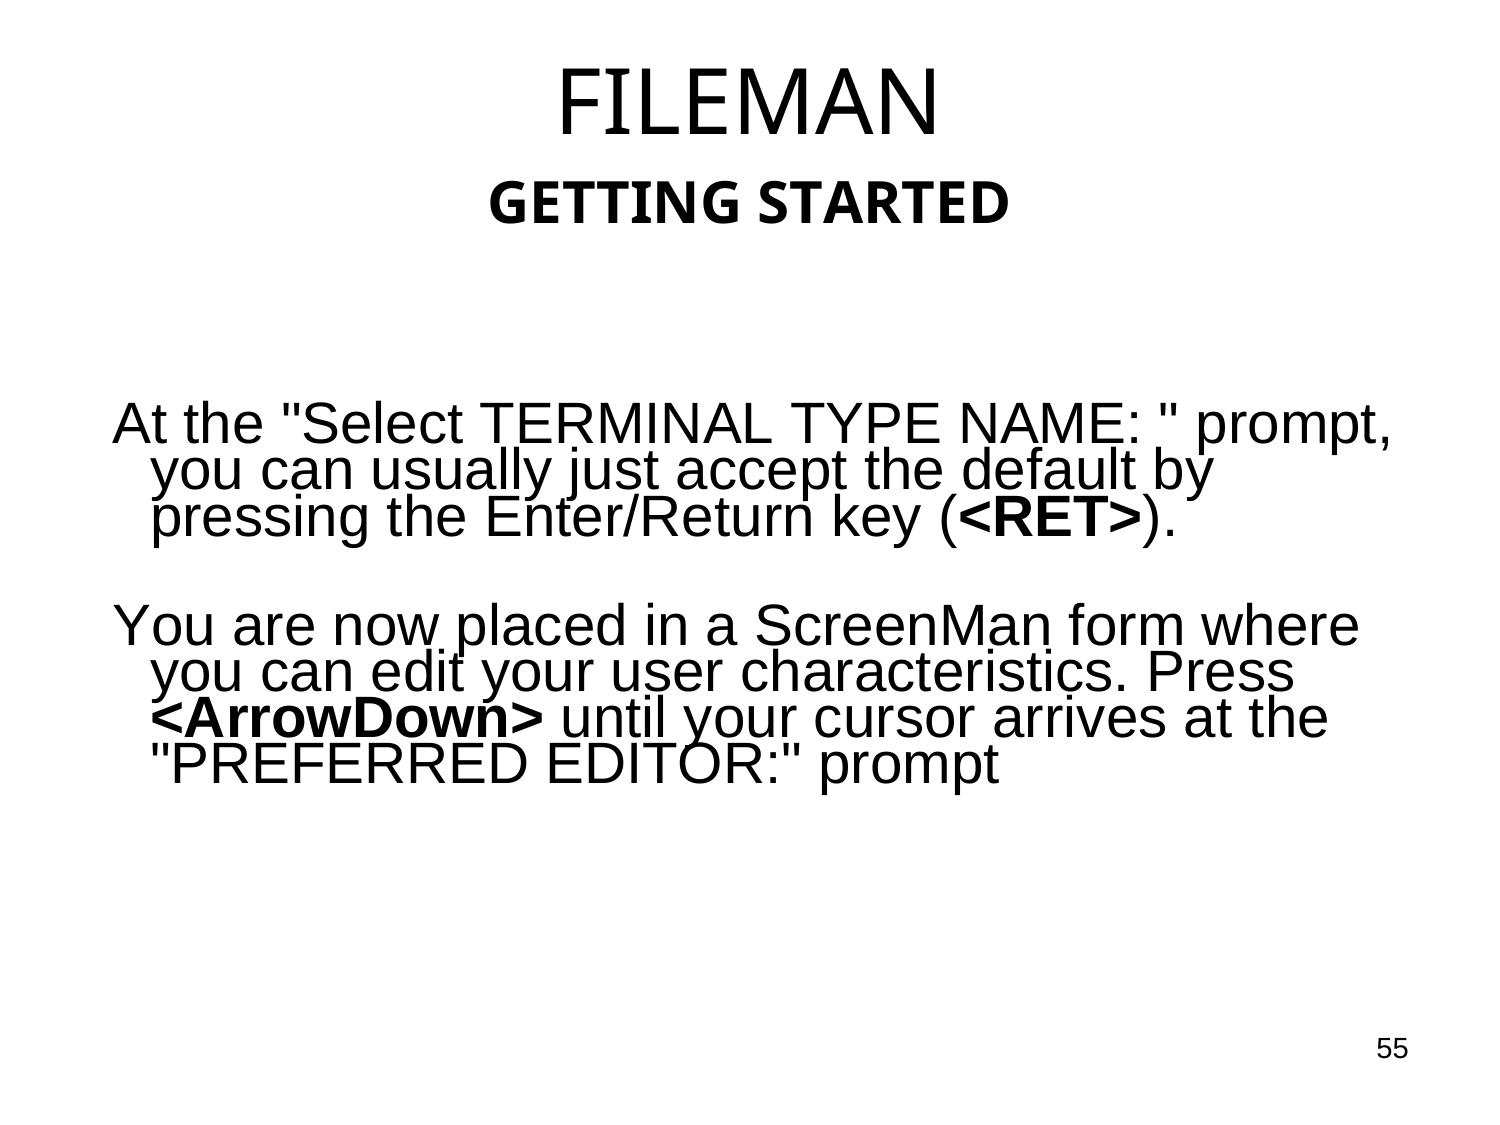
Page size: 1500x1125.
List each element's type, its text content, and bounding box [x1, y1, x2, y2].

list At the "Select TERMINAL TYPE NAME: " prompt, you can usually just accept the default by pressing the Enter/Return key (<RET>). You are now placed in a ScreenMan form where you can edit your user characteristics. Press <ArrowDown> until your cursor arrives at the "PREFERRED EDITOR:" prompt [75, 262, 1424, 991]
title FILEMAN GETTING STARTED [75, 32, 1424, 245]
